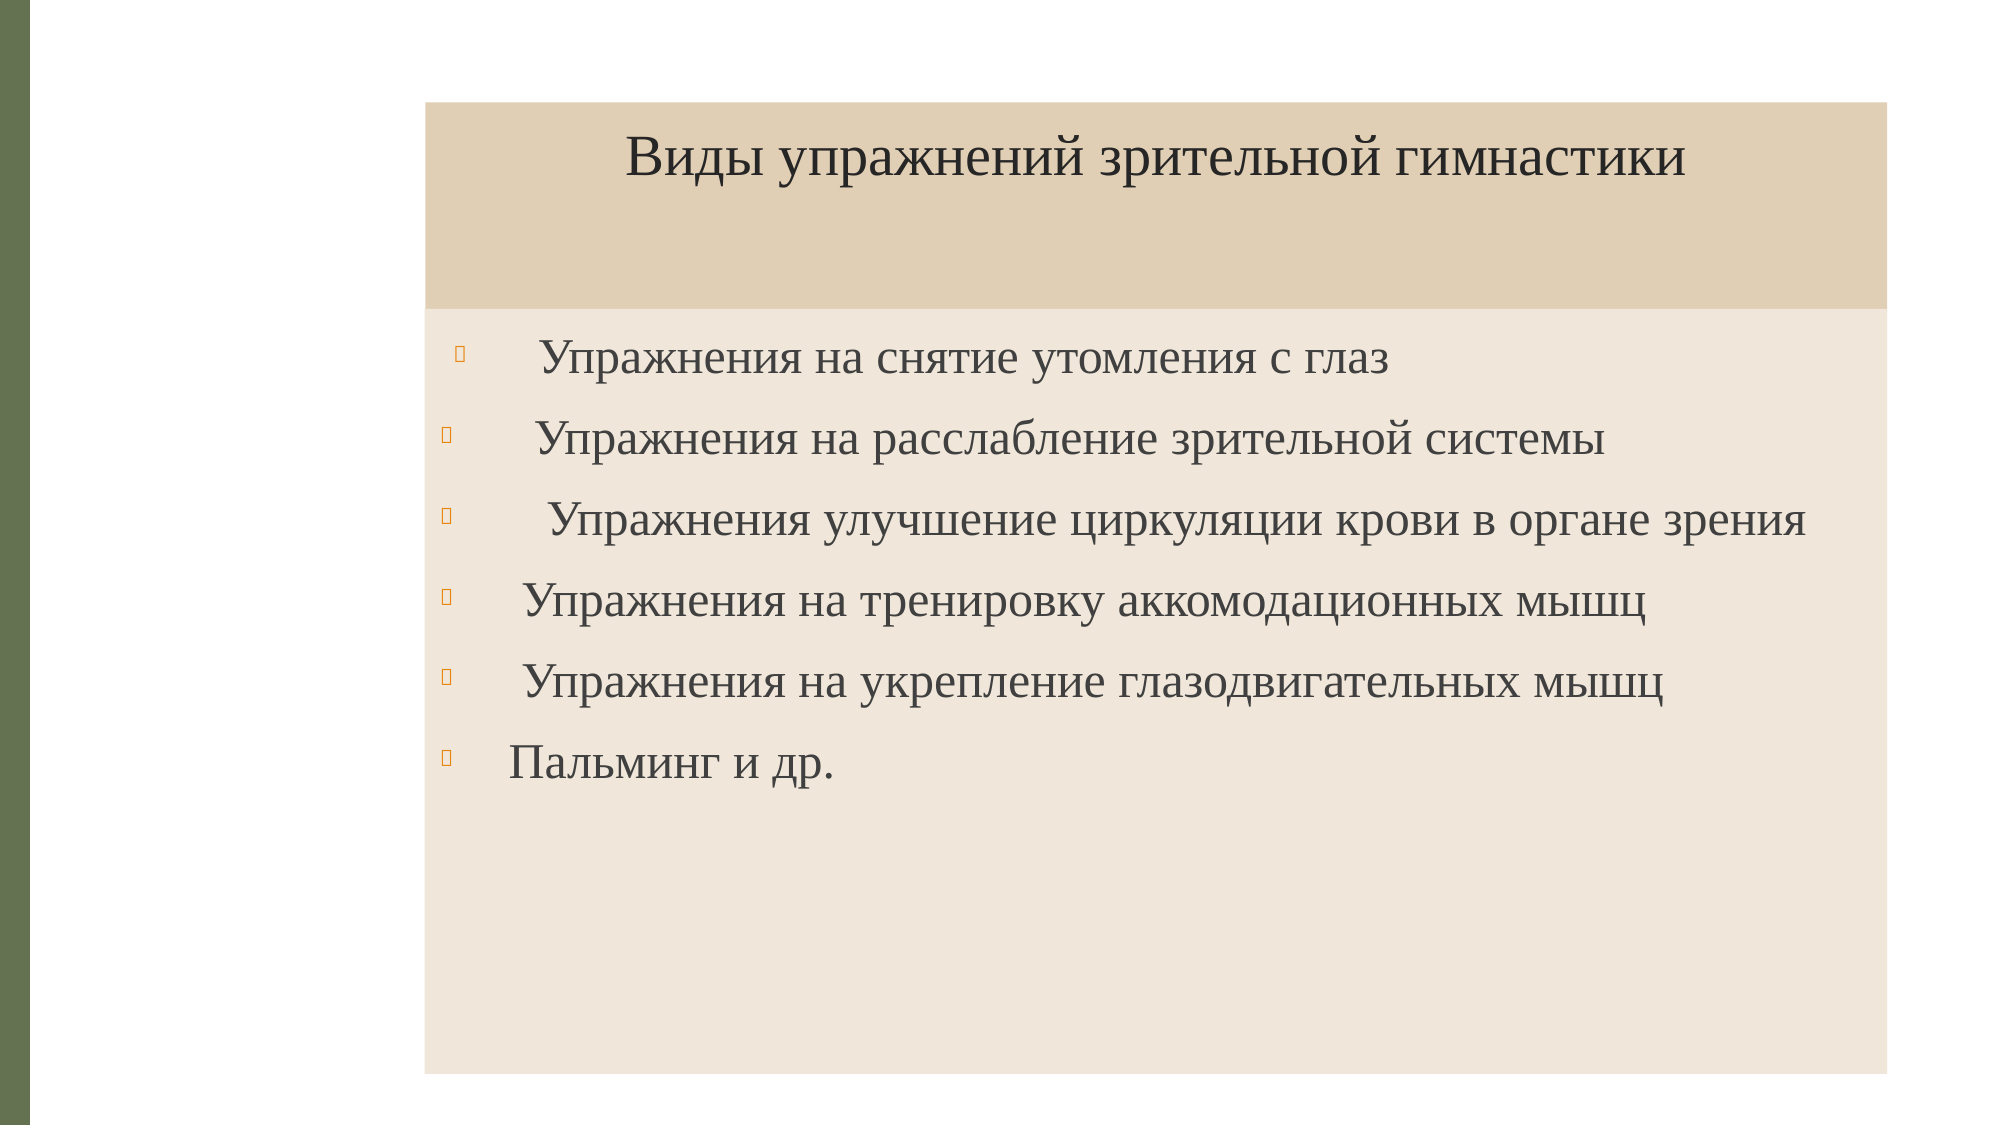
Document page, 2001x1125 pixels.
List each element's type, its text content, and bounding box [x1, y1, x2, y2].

title Виды упражнений зрительной гимнастики [425, 102, 1888, 308]
list Упражнения на снятие утомления с глаз Упражнения на расслабление зрительной системы Упражнения улучшение циркуляции крови в органе зрения Упражнения на тренировку аккомодационных мышц Упражнения на укрепление глазодвигательных мышц Пальминг и др. [424, 308, 1888, 1074]
